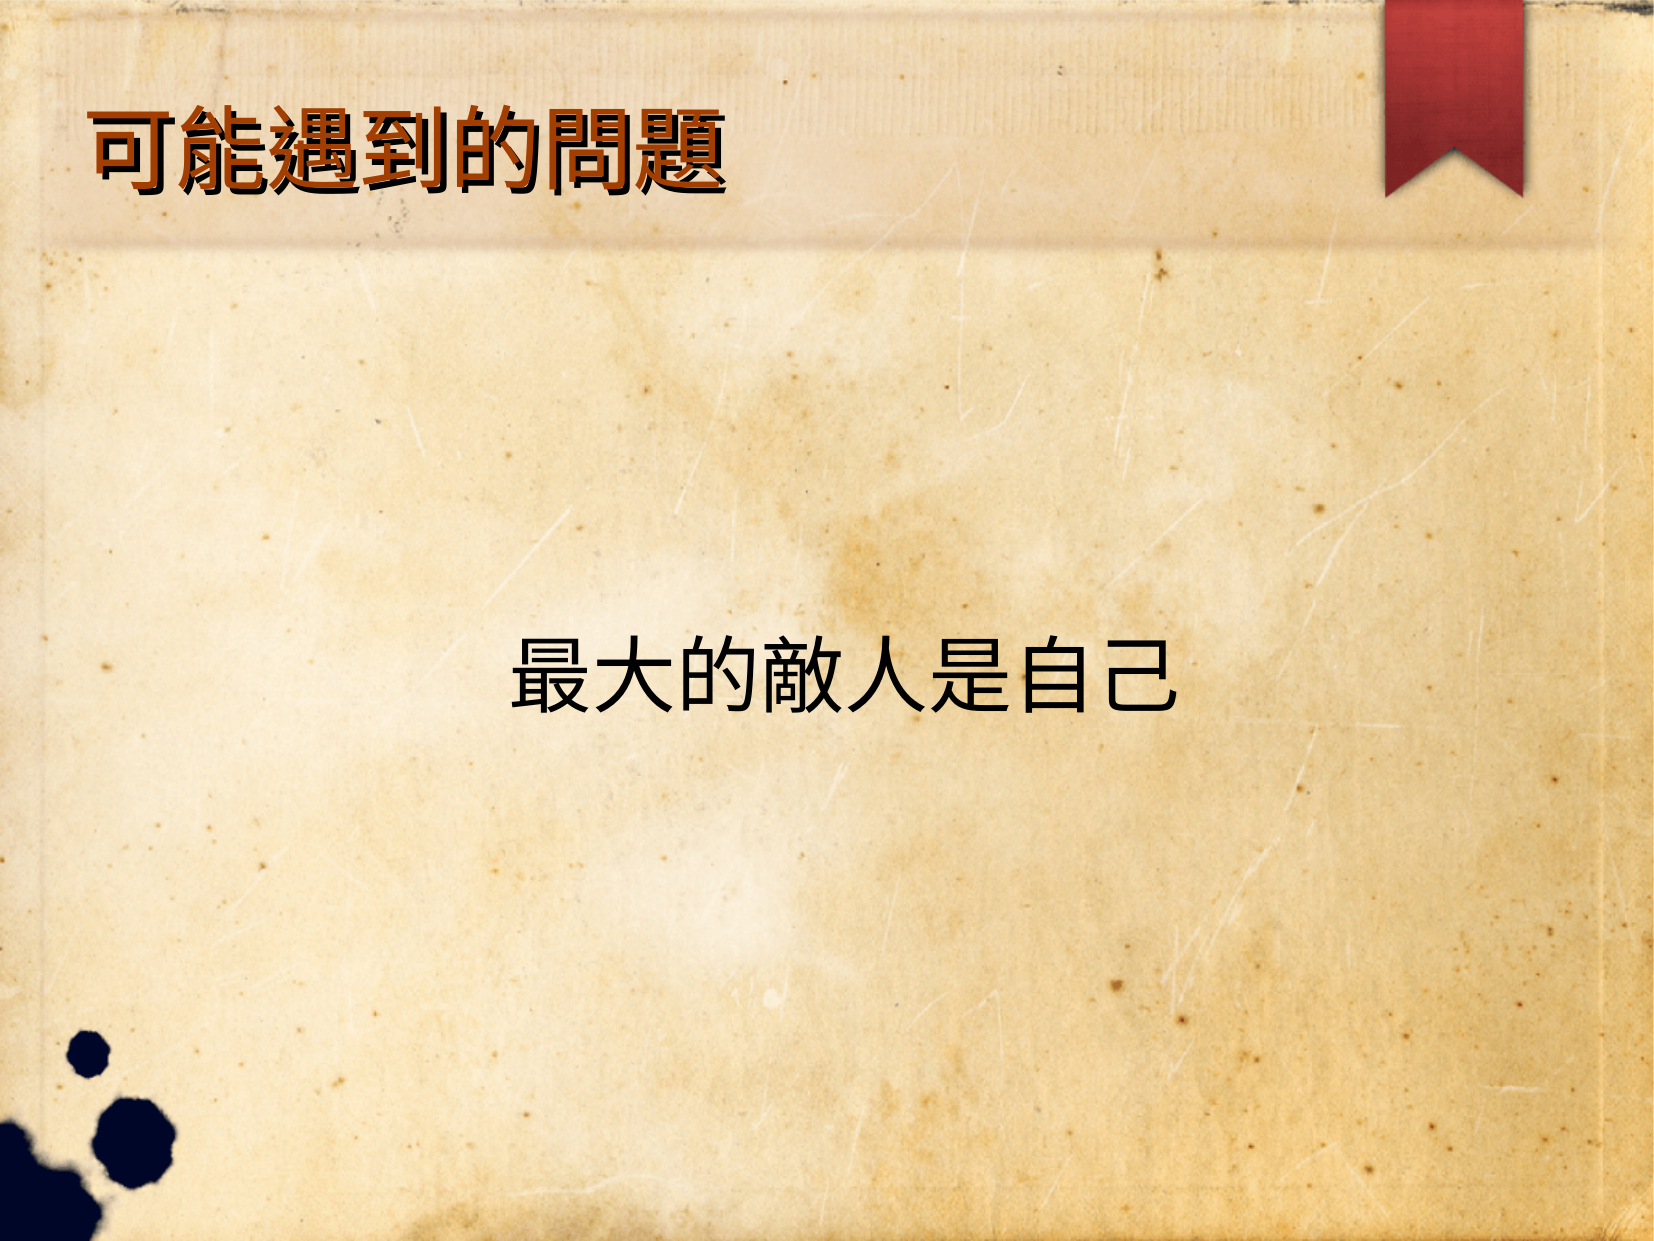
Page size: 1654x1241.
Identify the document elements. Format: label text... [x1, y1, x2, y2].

picture [0, 0, 1654, 1241]
list 最大的敵人是自己 [448, 609, 1182, 745]
title 可能遇到的問題 [82, 49, 1347, 237]
